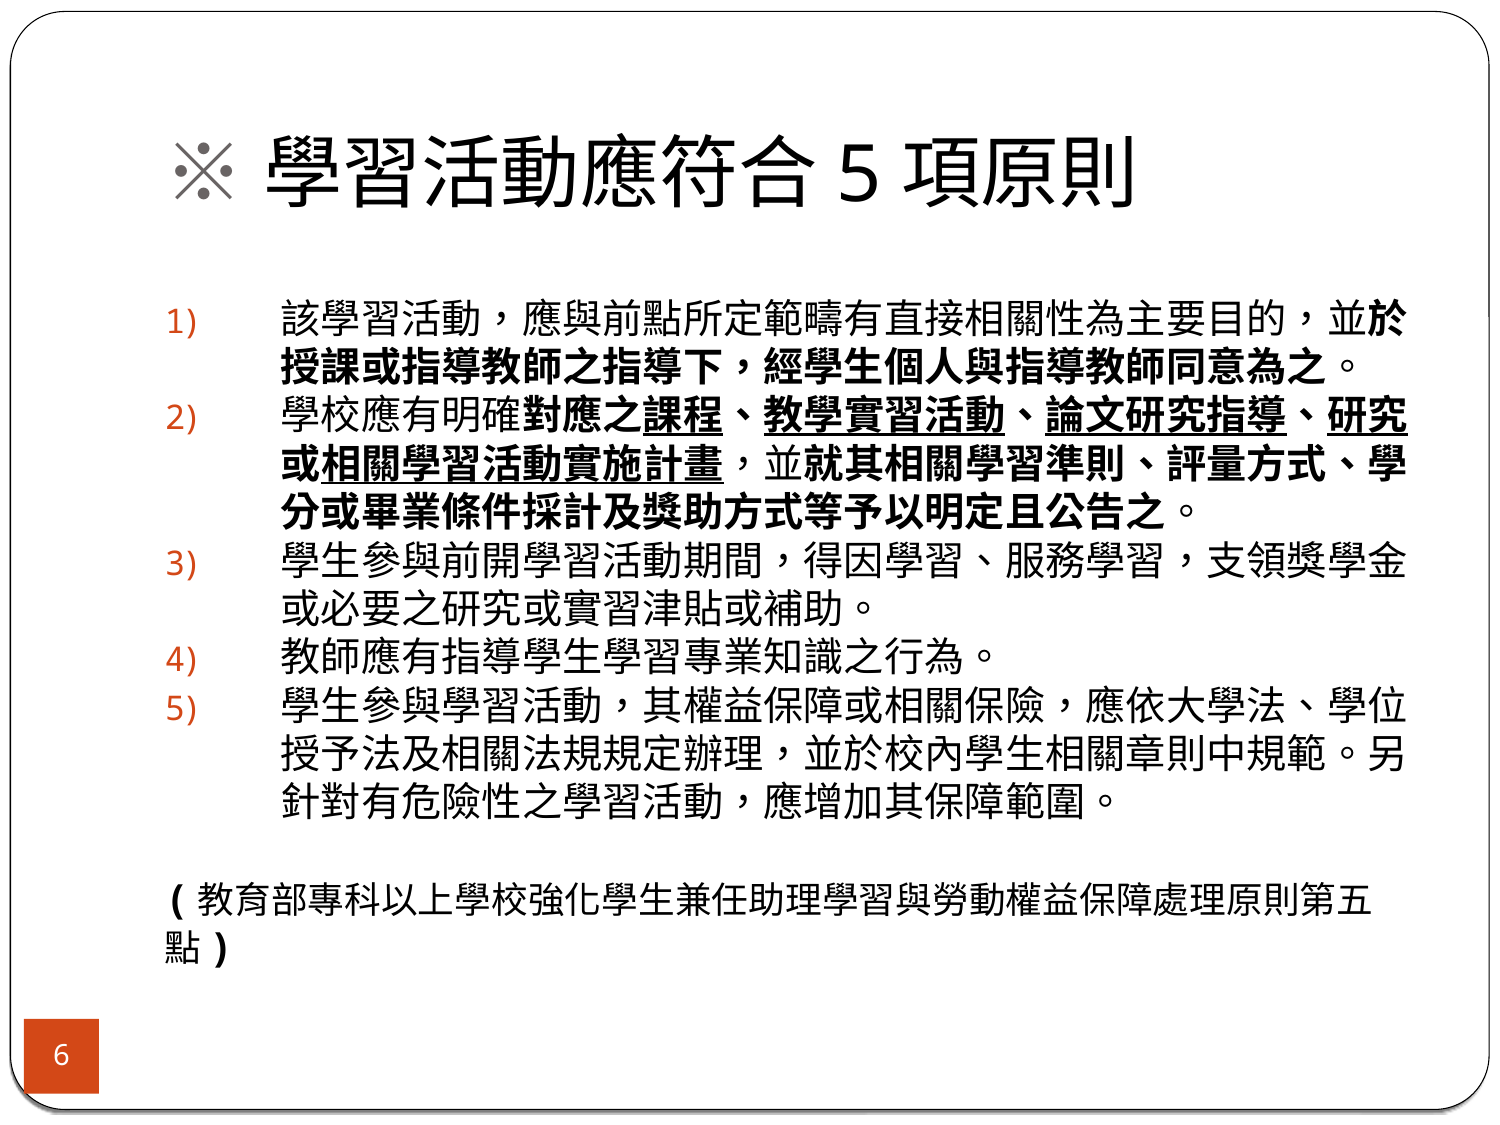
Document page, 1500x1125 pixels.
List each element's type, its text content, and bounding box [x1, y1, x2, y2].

slide_number <number> [23, 1018, 99, 1094]
list 該學習活動，應與前點所定範疇有直接相關性為主要目的，並於授課或指導教師之指導下，經學生個人與指導教師同意為之。 學校應有明確對應之課程、教學實習活動、論文研究指導、研究或相關學習活動實施計畫，並就其相關學習準則、評量方式、學分或畢業條件採計及獎助方式等予以明定且公告之。 學生參與前開學習活動期間，得因學習、服務學習，支領獎學金或必要之研究或實習津貼或補助。 教師應有指導學生學習專業知識之行為。 學生參與學習活動，其權益保障或相關保險，應依大學法、學位授予法及相關法規規定辦理，並於校內學生相關章則中規範。另針對有危險性之學習活動，應增加其保障範圍。 (教育部專科以上學校強化學生兼任助理學習與勞動權益保障處理原則第五點) [150, 237, 1425, 988]
title ※學習活動應符合5項原則 [150, 45, 1425, 233]
